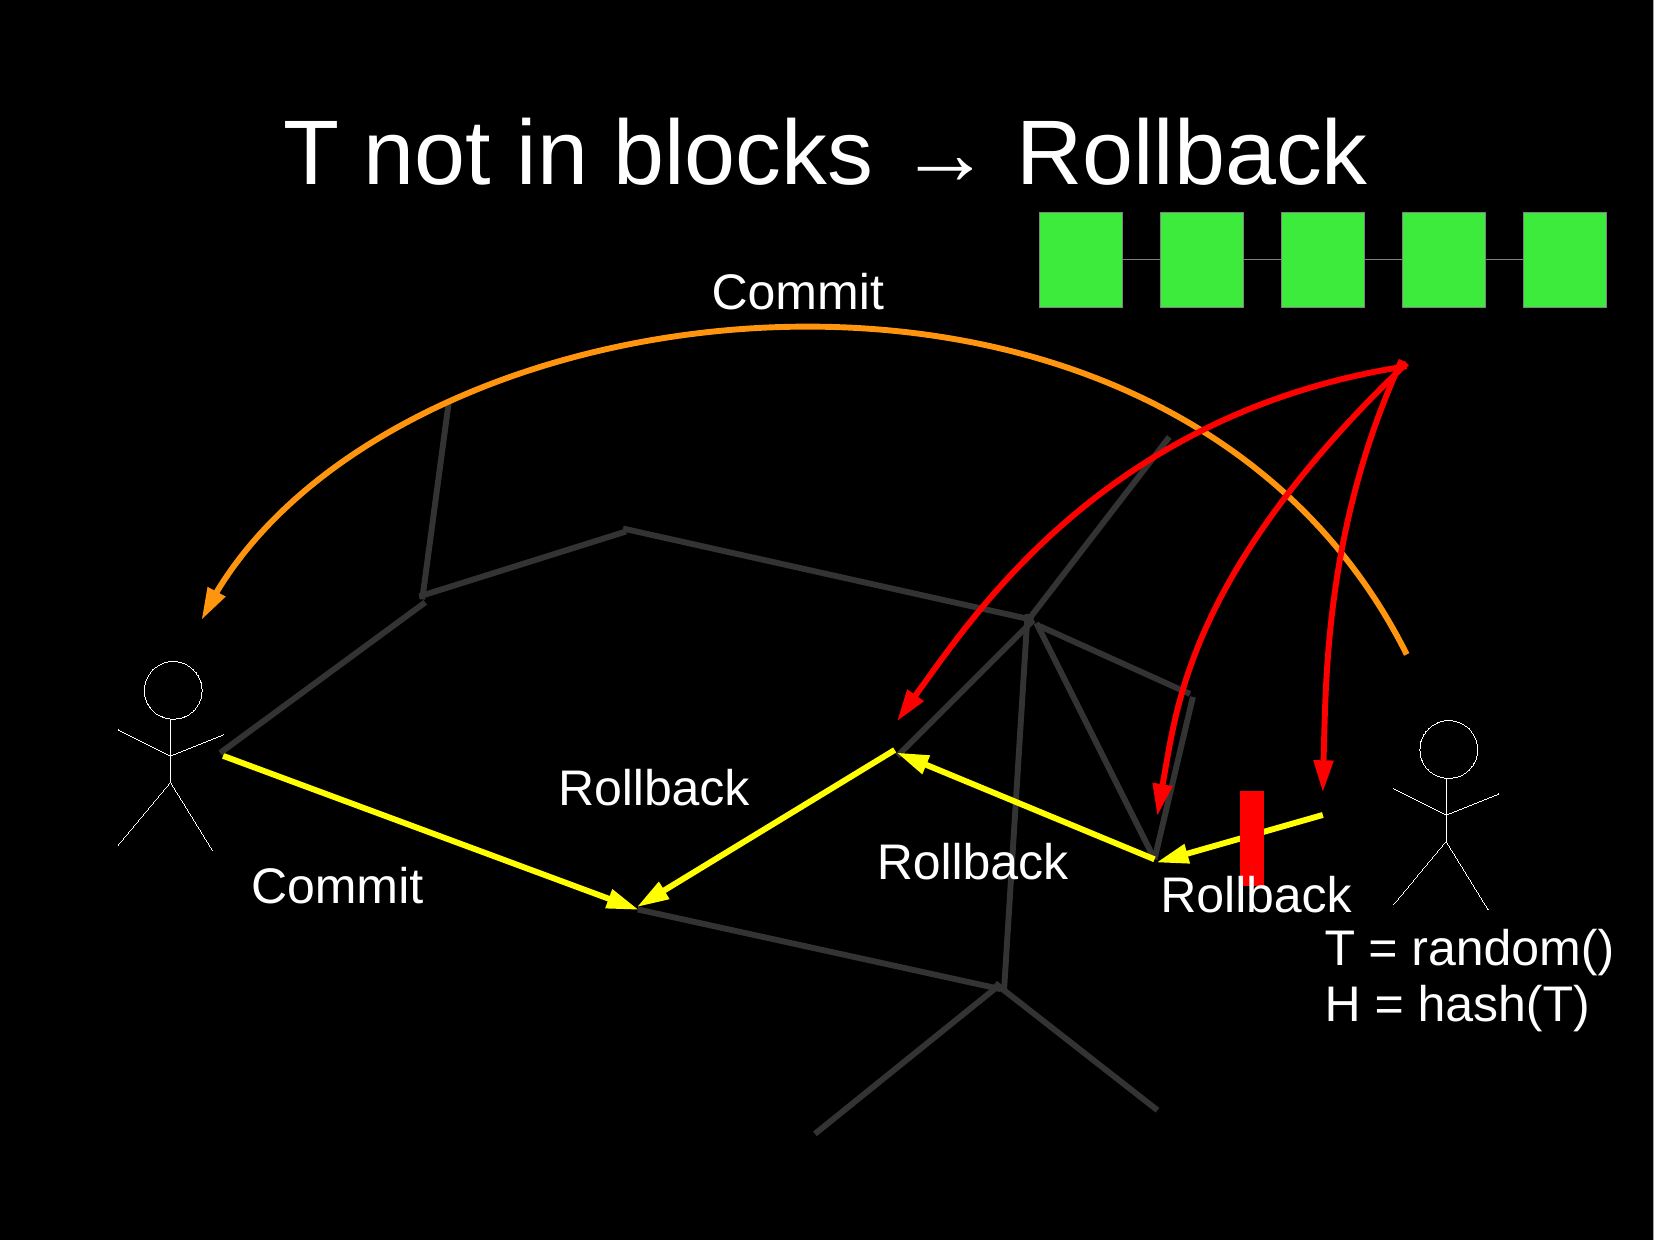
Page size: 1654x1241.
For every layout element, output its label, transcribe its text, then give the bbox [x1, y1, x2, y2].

text_box [1281, 212, 1365, 308]
text_box Commit [236, 850, 508, 922]
text_box [1402, 212, 1486, 308]
text_box T = random() H = hash(T) [1309, 913, 1630, 1040]
text_box Rollback [1145, 859, 1418, 930]
text_box Rollback [862, 826, 1123, 898]
text_box [1523, 212, 1607, 308]
text_box Rollback [543, 752, 780, 824]
text_box Commit [696, 256, 969, 328]
title T not in blocks → Rollback [82, 49, 1571, 257]
text_box [1160, 212, 1244, 308]
text_box [1039, 212, 1123, 308]
